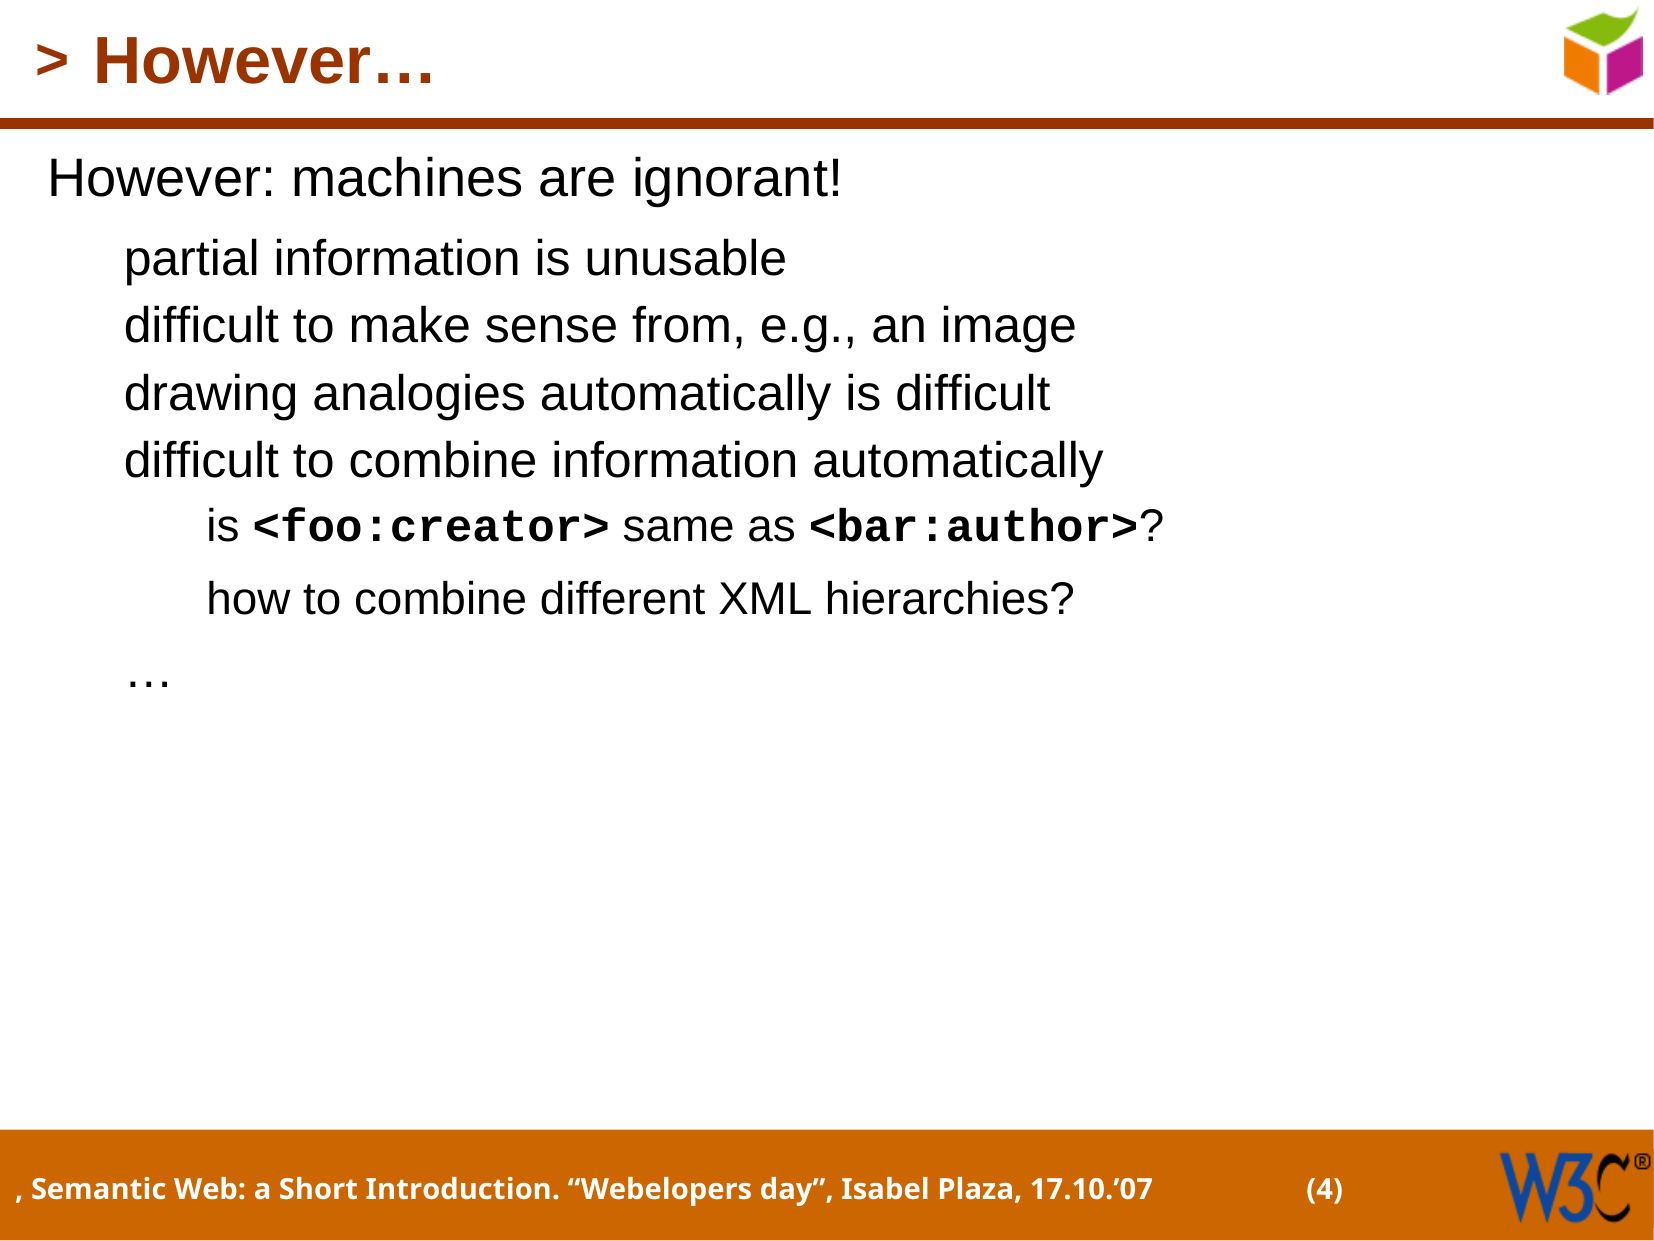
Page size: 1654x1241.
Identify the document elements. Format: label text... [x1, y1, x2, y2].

picture [1495, 1149, 1654, 1228]
picture [1564, 5, 1643, 95]
list However: machines are ignorant! partial information is unusable difficult to make sense from, e.g., an image drawing analogies automatically is difficult difficult to combine information automatically is <foo:creator> same as <bar:author>? how to combine different XML hierarchies? … [29, 147, 1624, 1119]
title However… [93, 7, 1493, 111]
